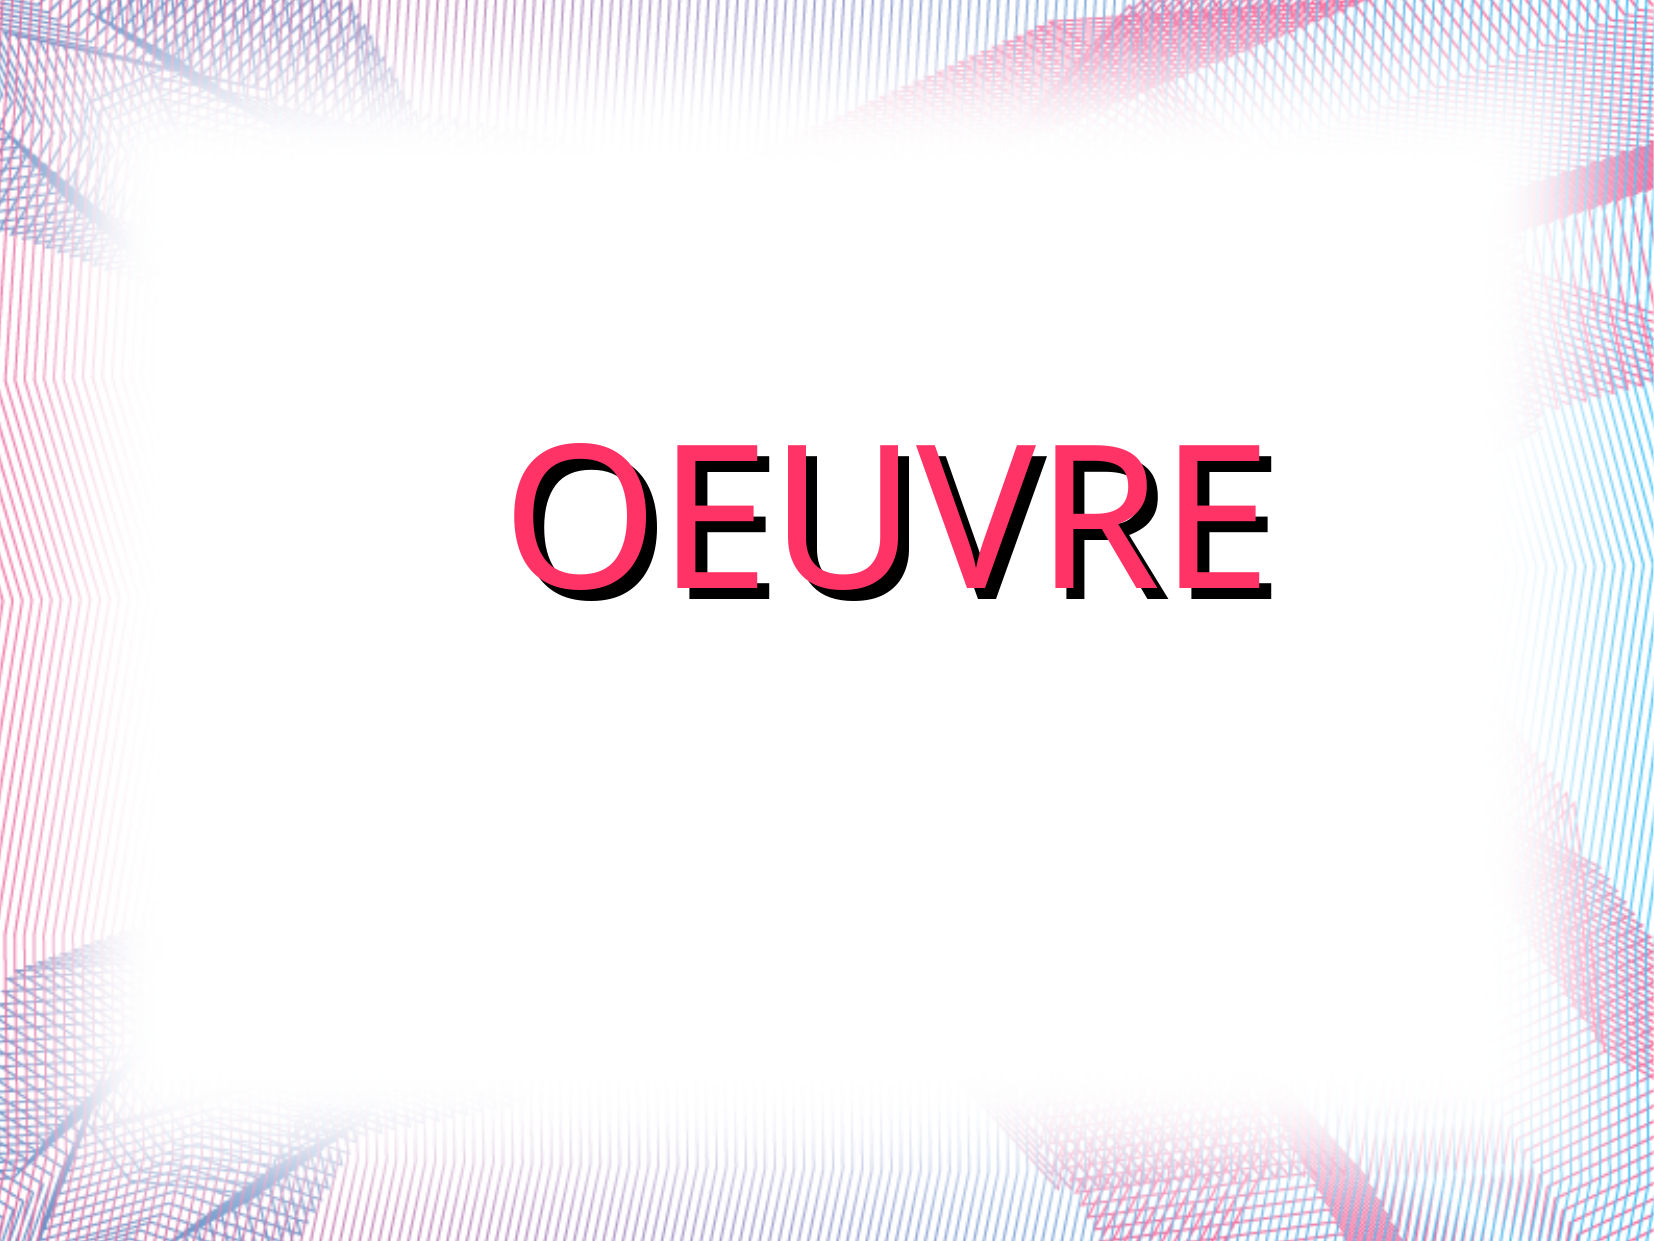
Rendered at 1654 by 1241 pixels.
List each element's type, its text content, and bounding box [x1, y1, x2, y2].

list OEUVRE [413, 374, 1654, 1193]
picture [0, 0, 1654, 1241]
